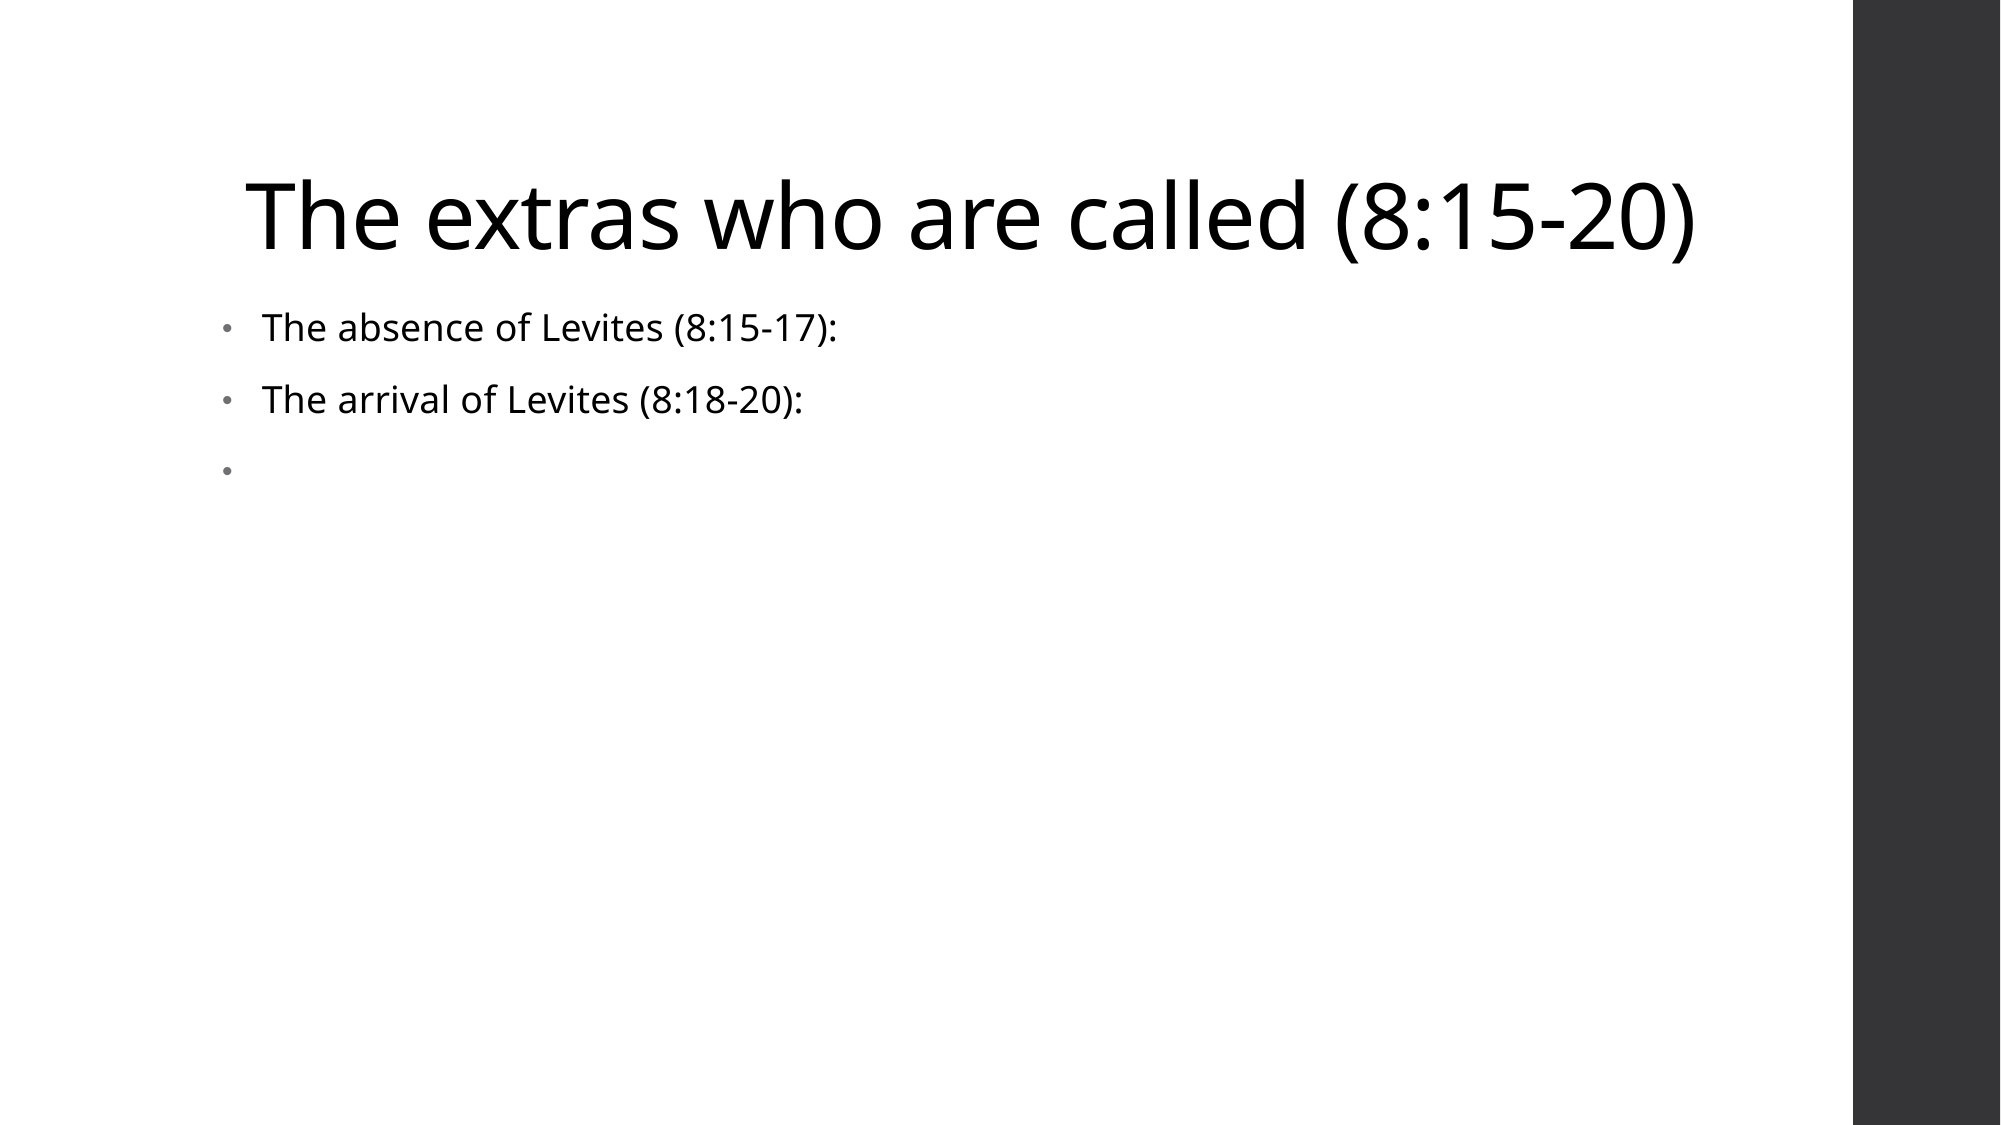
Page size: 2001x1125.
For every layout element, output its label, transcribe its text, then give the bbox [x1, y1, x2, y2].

list The absence of Levites (8:15-17): The arrival of Levites (8:18-20): [206, 299, 1617, 1014]
title The extras who are called (8:15-20) [206, 60, 1797, 278]
